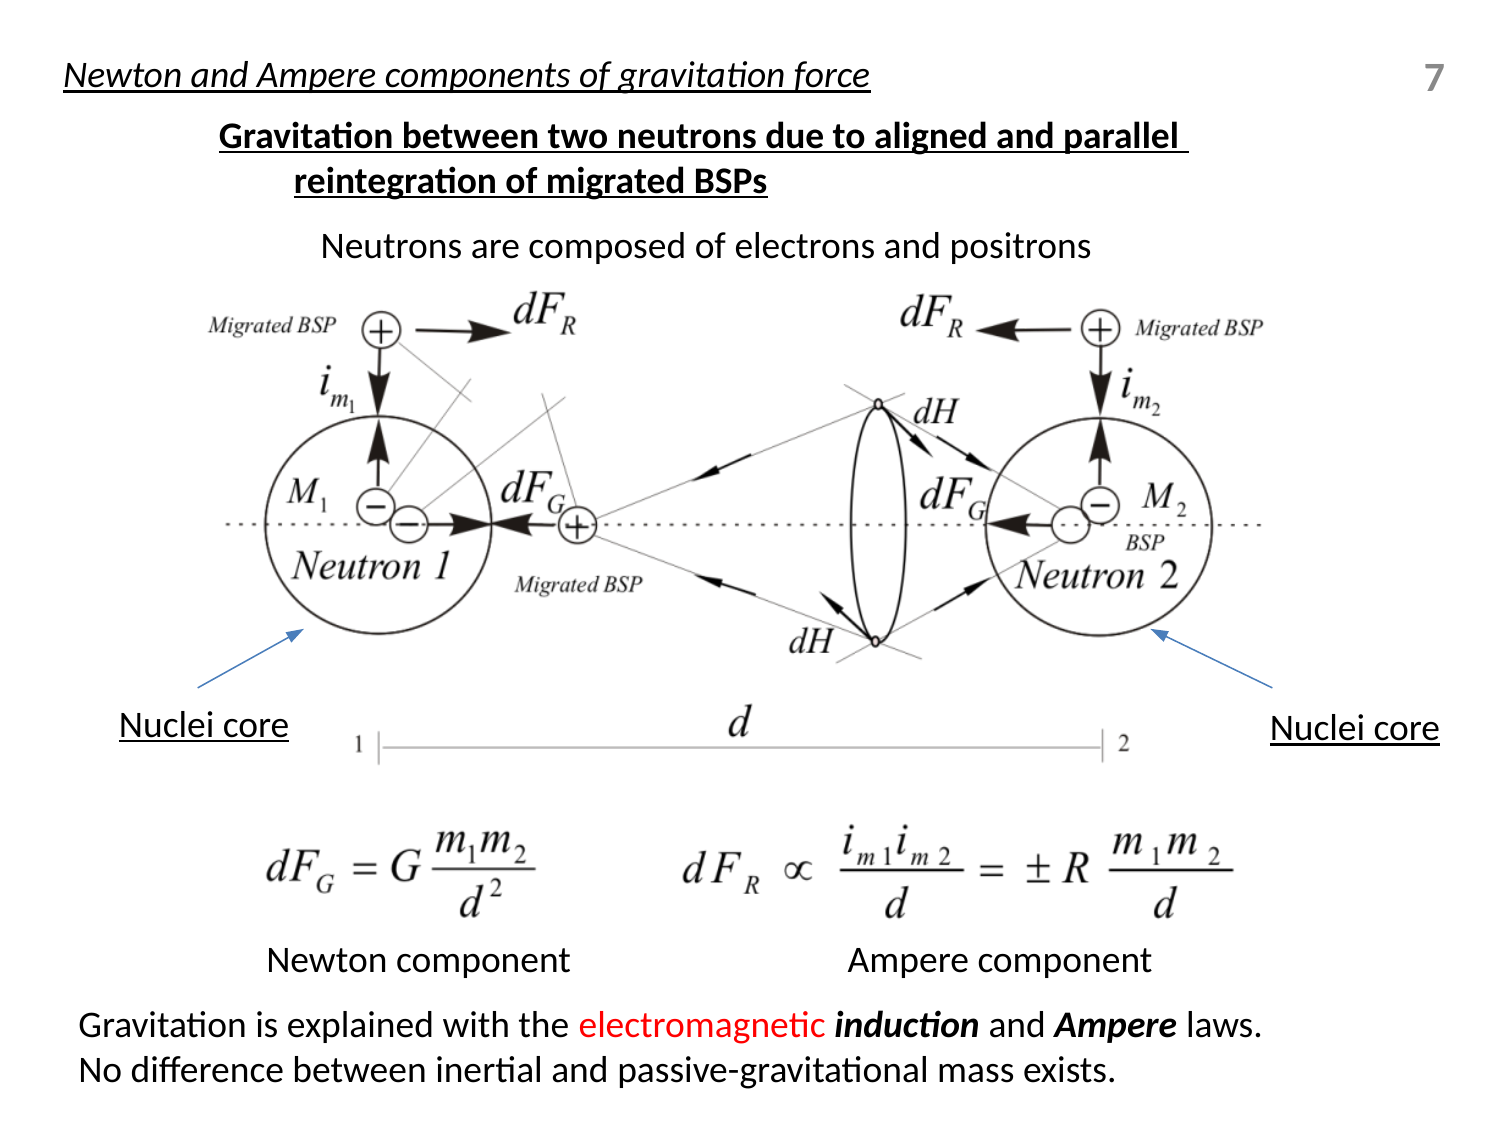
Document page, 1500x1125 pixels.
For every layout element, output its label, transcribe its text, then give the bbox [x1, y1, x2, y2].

text_box Gravitation is explained with the electromagnetic induction and Ampere laws. No difference between inertial and passive-gravitational mass exists. [63, 992, 1500, 1099]
text_box Nuclei core [103, 692, 205, 754]
text_box Newton and Ampere components of gravitation force [48, 43, 886, 103]
text_box Nuclei core [1268, 695, 1458, 757]
text_box Neutrons are composed of electrons and positrons [305, 213, 1116, 274]
text_box [1408, 42, 1458, 103]
text_box Ampere component [832, 928, 1172, 988]
picture [205, 278, 1268, 928]
text_box Newton component [251, 928, 590, 988]
text_box Gravitation between two neutrons due to aligned and parallel reintegration of migrated BSPs [204, 103, 1203, 210]
